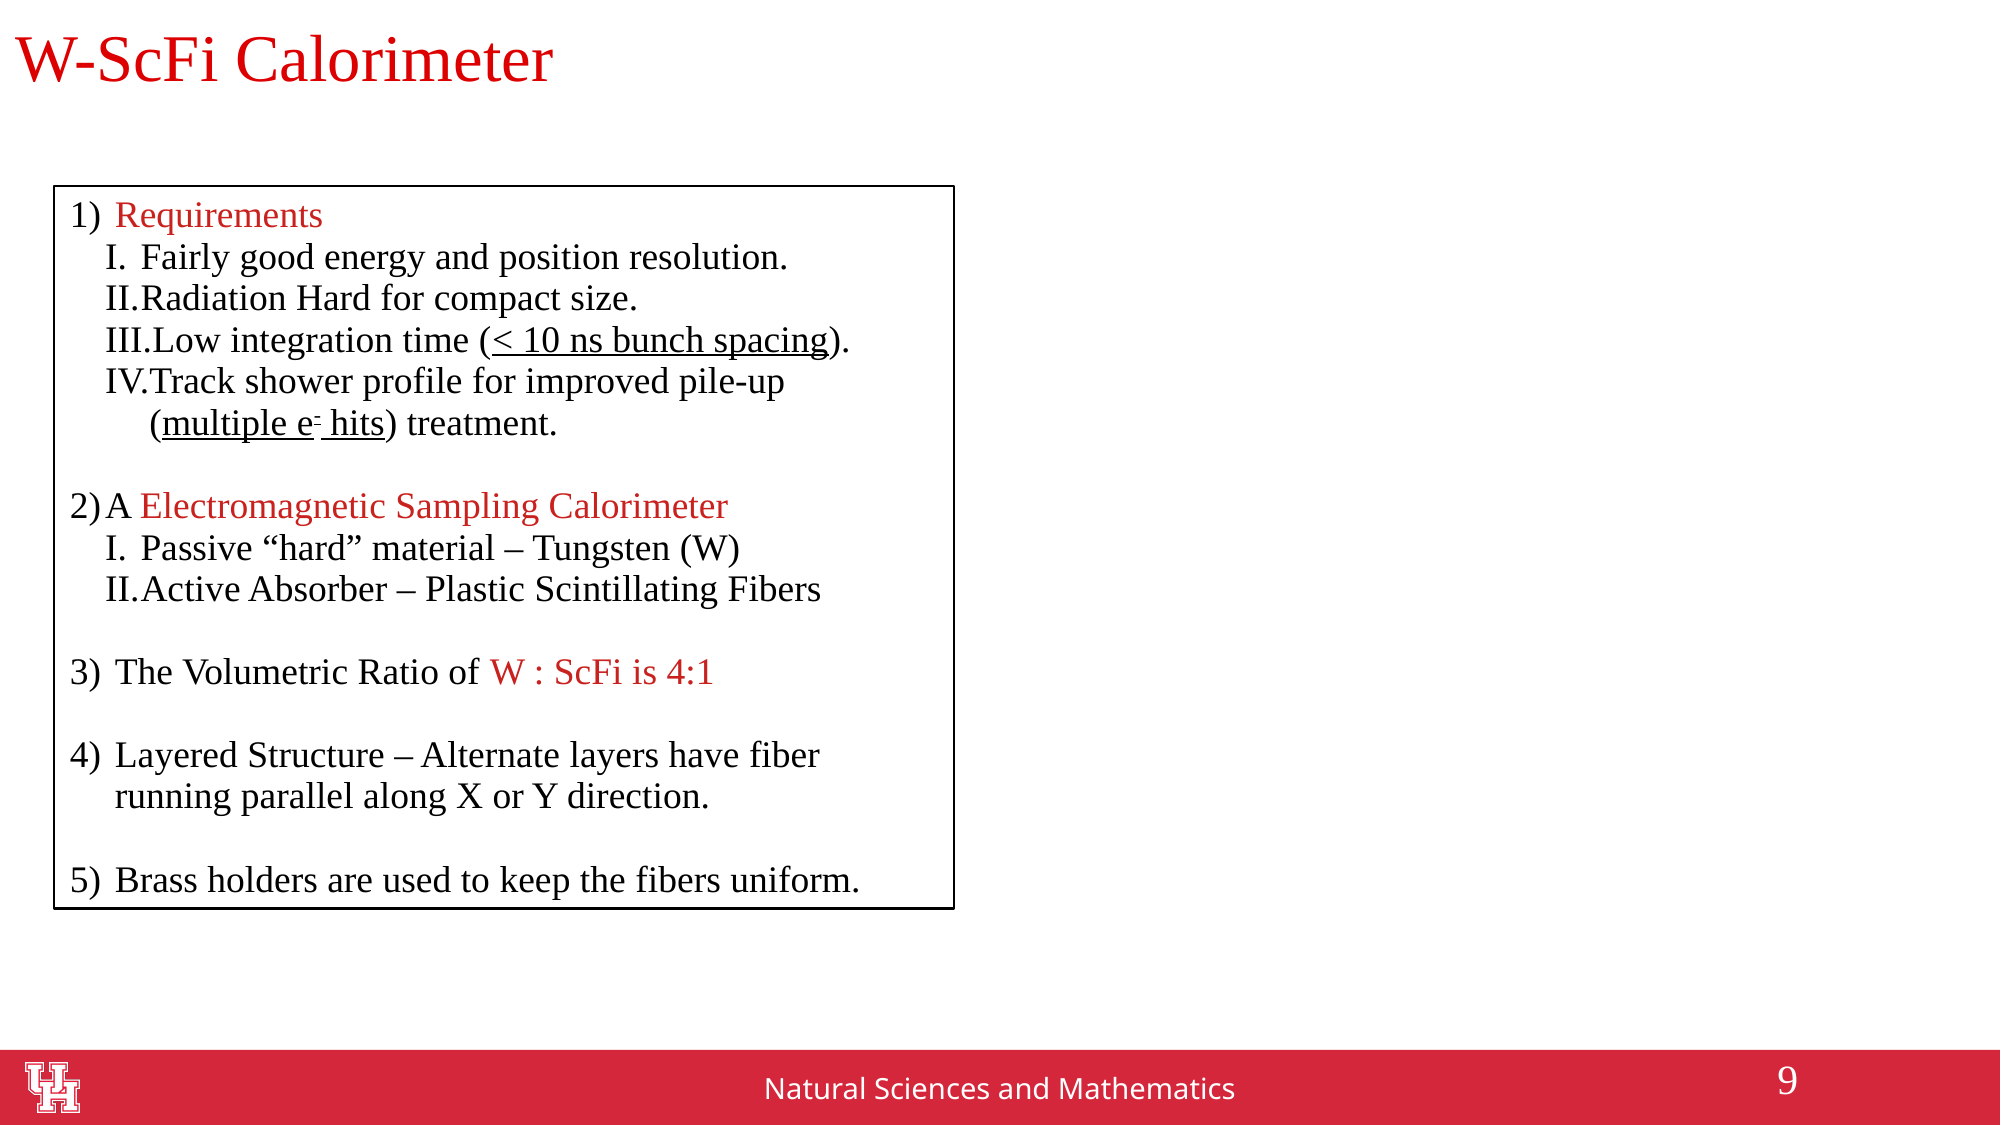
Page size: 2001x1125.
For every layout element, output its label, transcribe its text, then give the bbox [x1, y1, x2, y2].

text_box Requirements Fairly good energy and position resolution. Radiation Hard for compact size. Low integration time (< 10 ns bunch spacing). Track shower profile for improved pile-up (multiple e- hits) treatment. A Electromagnetic Sampling Calorimeter Passive “hard” material – Tungsten (W) Active Absorber – Plastic Scintillating Fibers The Volumetric Ratio of W : ScFi is 4:1 Layered Structure – Alternate layers have fiber running parallel along X or Y direction. Brass holders are used to keep the fibers uniform. [54, 185, 955, 909]
picture [25, 1062, 80, 1113]
text_box 9 [1762, 1050, 1838, 1112]
title W-ScFi Calorimeter [0, 0, 1815, 110]
